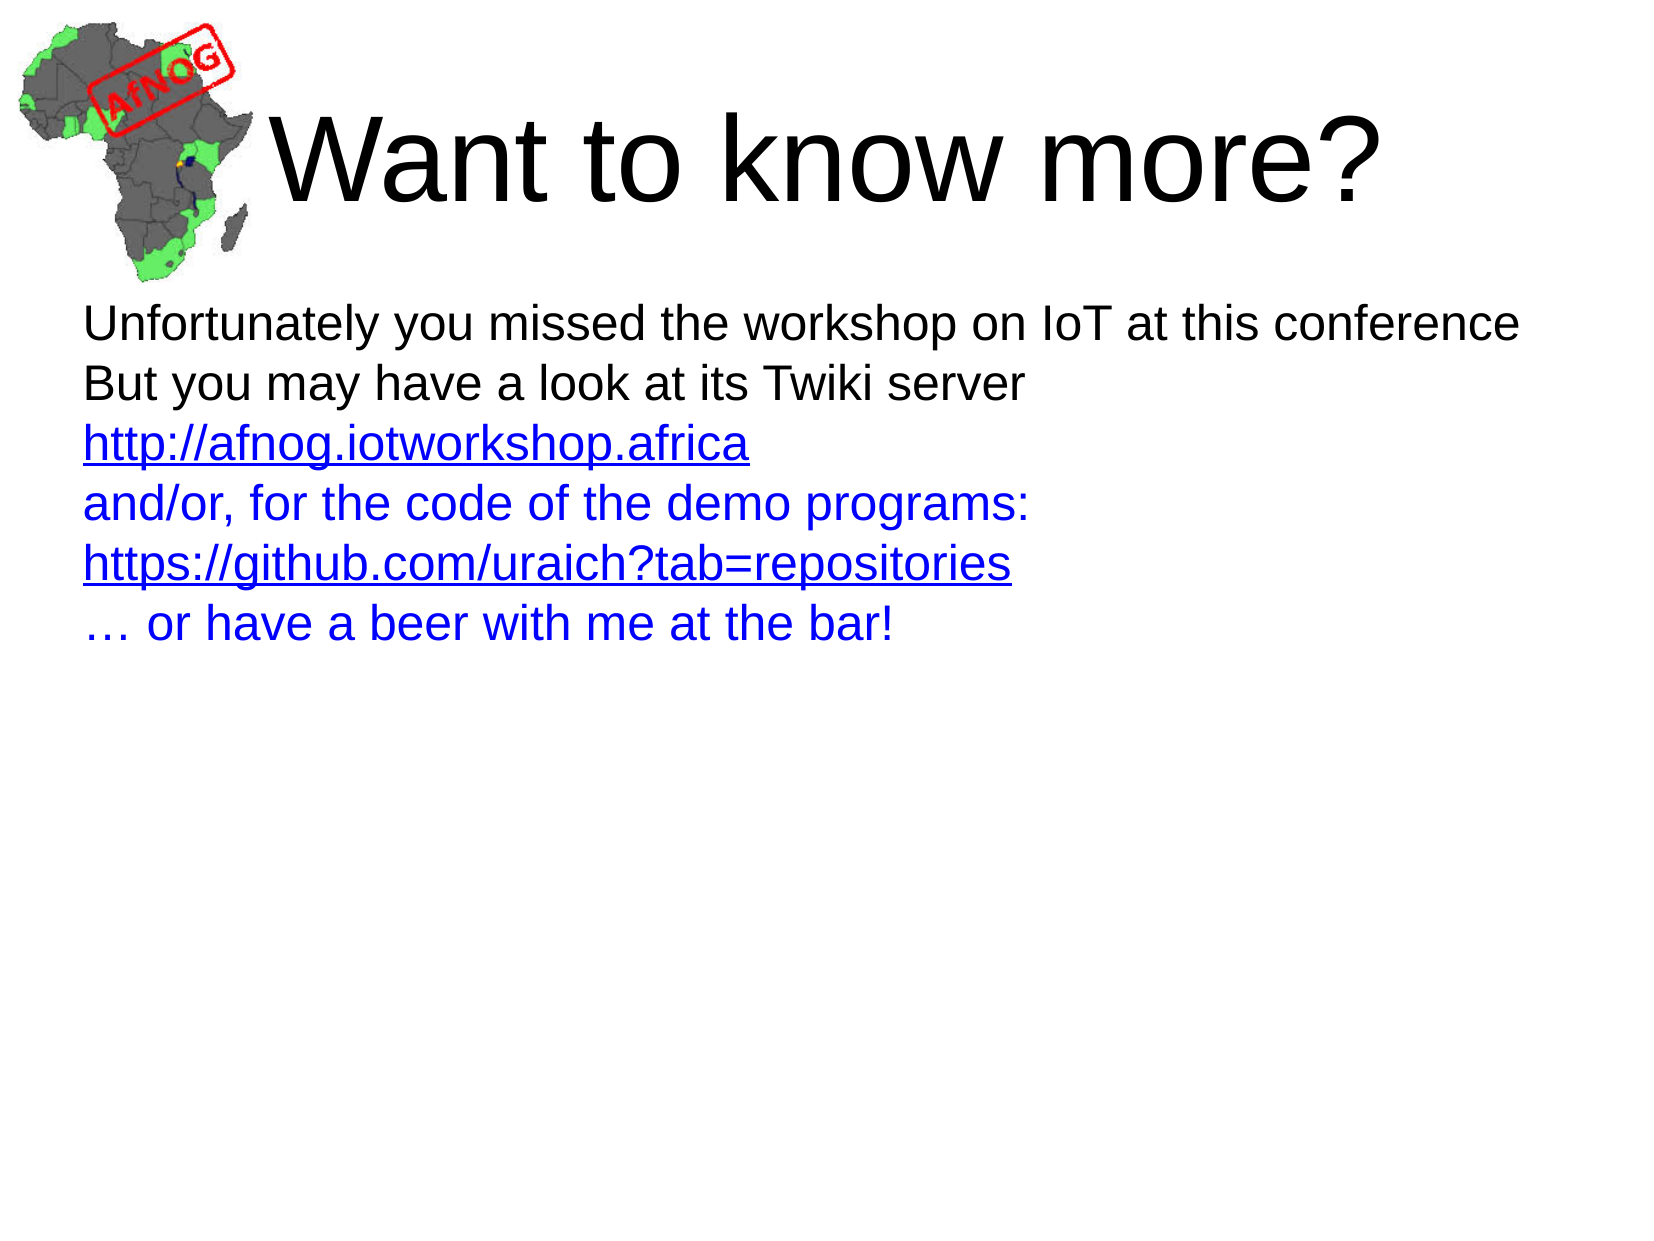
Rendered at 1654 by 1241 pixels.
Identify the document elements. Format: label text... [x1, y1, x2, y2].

text_box Unfortunately you missed the workshop on IoT at this conference But you may have a look at its Twiki server http://afnog.iotworkshop.africa and/or, for the code of the demo programs: https://github.com/uraich?tab=repositories … or have a beer with me at the bar! [82, 290, 1571, 1010]
text_box Want to know more? [82, 79, 1571, 227]
picture [9, 0, 259, 291]
